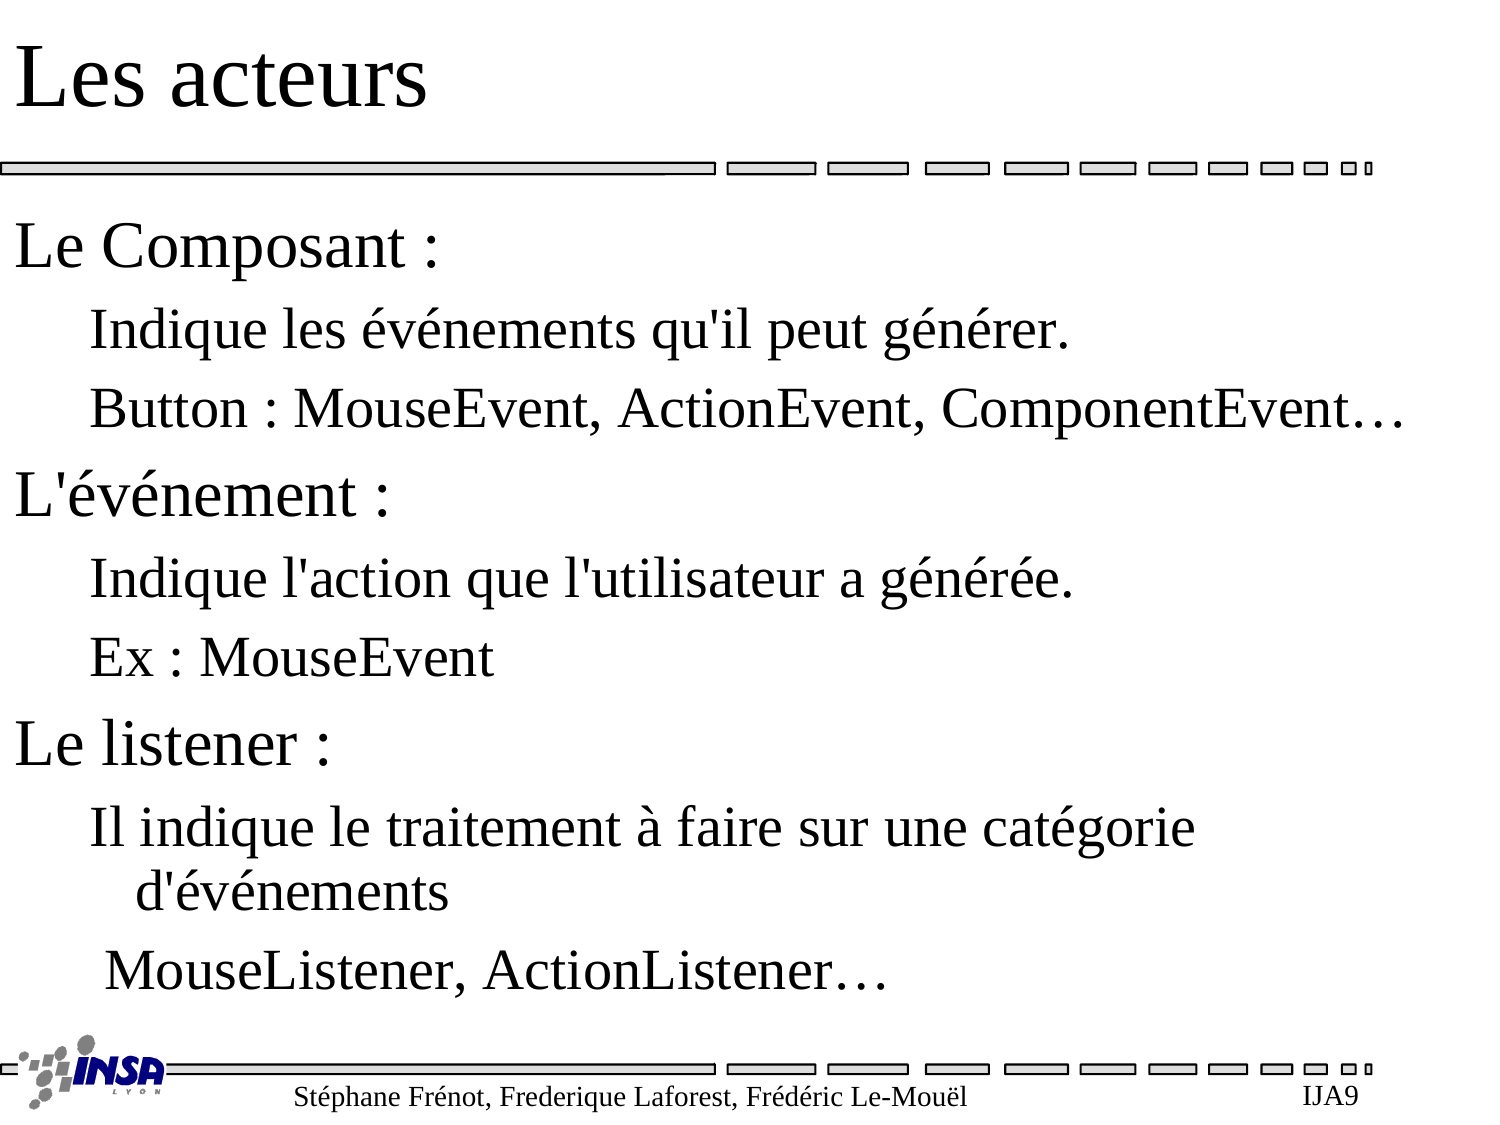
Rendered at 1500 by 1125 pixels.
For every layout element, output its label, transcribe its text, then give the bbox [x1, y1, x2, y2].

title Les acteurs [0, 0, 1500, 151]
list Le Composant : Indique les événements qu'il peut générer. Button : MouseEvent, ActionEvent, ComponentEvent… L'événement : Indique l'action que l'utilisateur a générée. Ex : MouseEvent Le listener : Il indique le traitement à faire sur une catégorie d'événements MouseListener, ActionListener… [0, 200, 1500, 1066]
